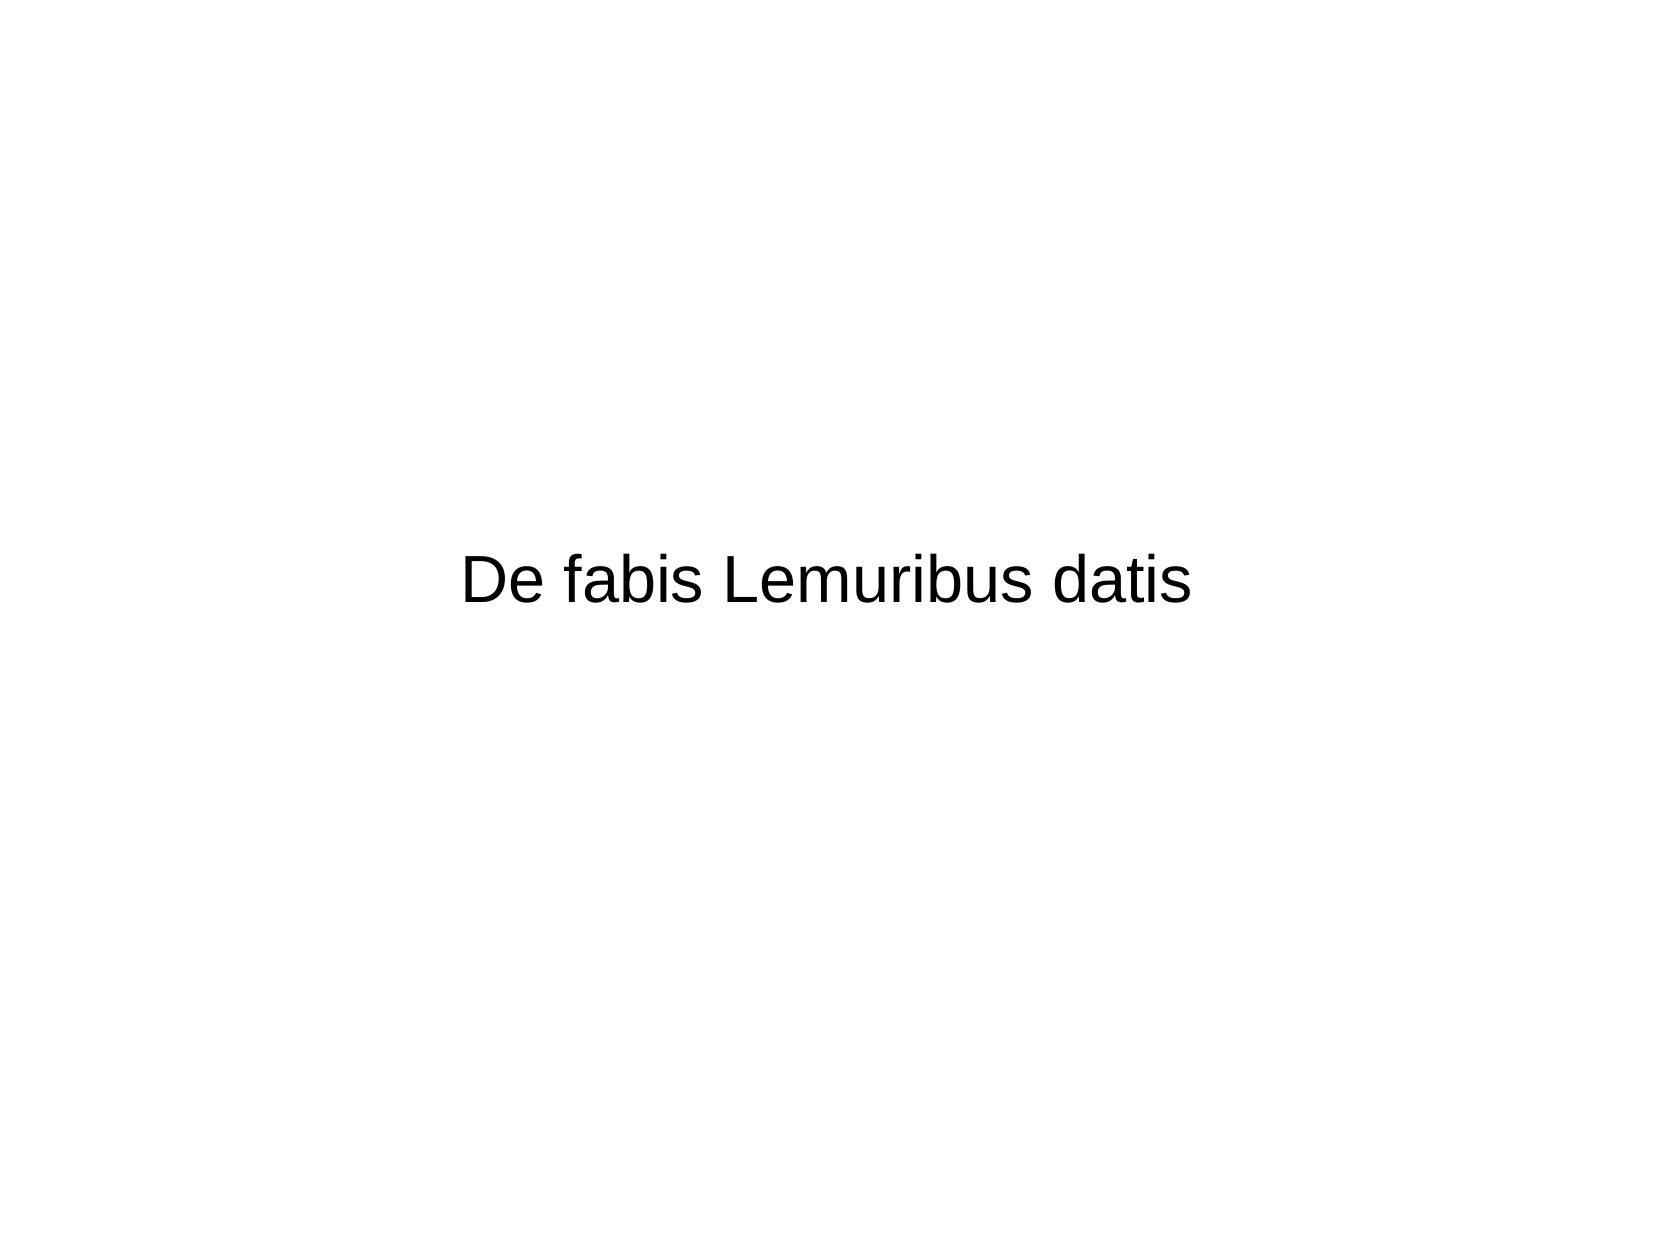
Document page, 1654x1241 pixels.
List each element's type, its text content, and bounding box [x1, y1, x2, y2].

subtitle De fabis Lemuribus datis [82, 56, 1571, 1102]
